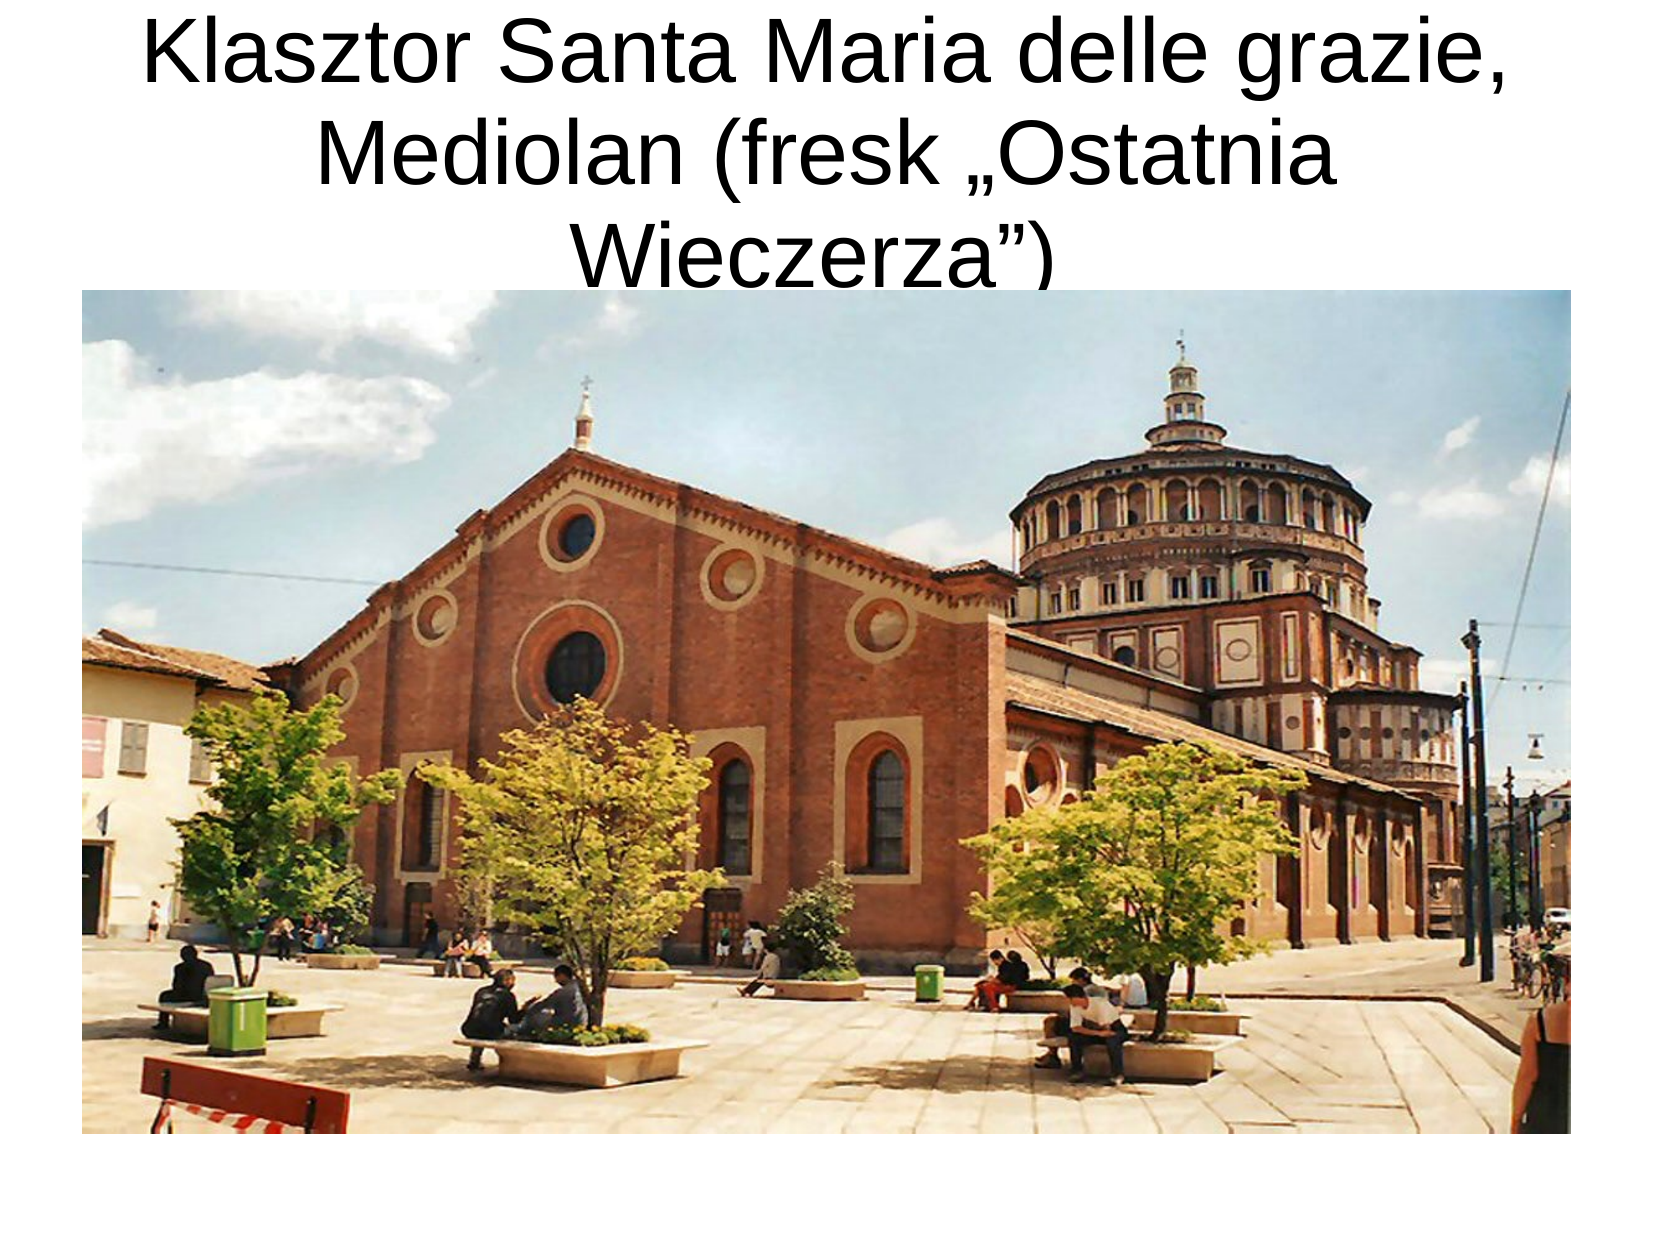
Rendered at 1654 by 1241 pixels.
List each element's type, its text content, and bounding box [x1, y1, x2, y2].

picture [82, 290, 1571, 1134]
title Klasztor Santa Maria delle grazie, Mediolan (fresk „Ostatnia Wieczerza”) [82, 0, 1571, 290]
